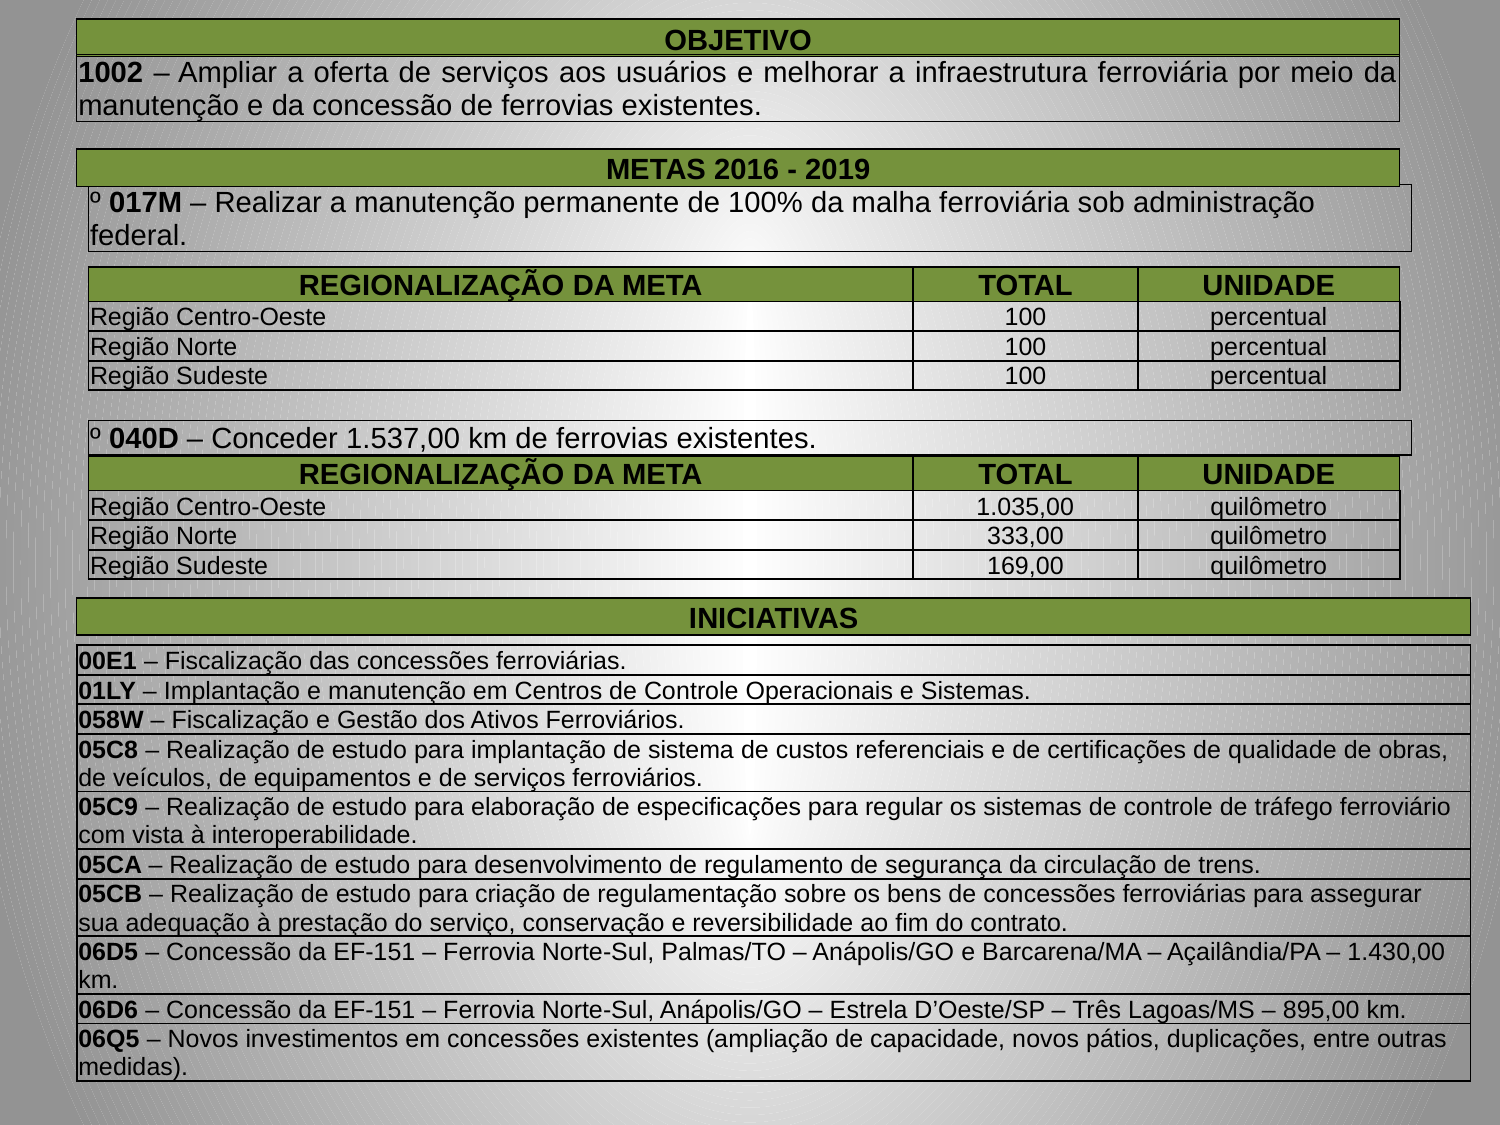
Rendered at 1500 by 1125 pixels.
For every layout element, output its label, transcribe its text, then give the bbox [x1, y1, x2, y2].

table_cell percentual [1139, 332, 1399, 360]
table_cell Região Sudeste [89, 551, 912, 578]
table_cell 100 [914, 332, 1137, 360]
table_cell 05CA – Realização de estudo para desenvolvimento de regulamento de segurança da circulação de trens. [78, 850, 1470, 878]
table_cell 06D5 – Concessão da EF-151 – Ferrovia Norte-Sul, Palmas/TO – Anápolis/GO e Barcarena/MA – Açailândia/PA – 1.430,00 km. [78, 937, 1470, 993]
table_header UNIDADE [1139, 268, 1399, 301]
table_cell quilômetro [1139, 551, 1399, 578]
table_cell percentual [1139, 302, 1399, 330]
table_header UNIDADE [1139, 457, 1399, 490]
table_cell Região Centro-Oeste [89, 302, 912, 330]
table_cell quilômetro [1139, 521, 1399, 549]
table_header OBJETIVO [77, 20, 1399, 54]
table_cell 333,00 [914, 521, 1137, 549]
table_cell 06Q5 – Novos investimentos em concessões existentes (ampliação de capacidade, novos pátios, duplicações, entre outras medidas). [78, 1024, 1470, 1080]
table_header º 017M – Realizar a manutenção permanente de 100% da malha ferroviária sob administração federal. [89, 185, 1411, 251]
table_cell Região Norte [89, 332, 912, 360]
table_cell 1.035,00 [914, 491, 1137, 519]
table_header INICIATIVAS [77, 599, 1470, 634]
table_header REGIONALIZAÇÃO DA META [89, 457, 912, 490]
table_header º 040D – Conceder 1.537,00 km de ferrovias existentes. [89, 421, 1411, 454]
table_cell 05CB – Realização de estudo para criação de regulamentação sobre os bens de concessões ferroviárias para assegurar sua adequação à prestação do serviço, conservação e reversibilidade ao fim do contrato. [78, 880, 1470, 935]
table_cell 01LY – Implantação e manutenção em Centros de Controle Operacionais e Sistemas. [78, 676, 1470, 703]
table_cell 100 [914, 302, 1137, 330]
table_header METAS 2016 - 2019 [77, 150, 1399, 186]
table_header 1002 – Ampliar a oferta de serviços aos usuários e melhorar a infraestrutura ferroviária por meio da manutenção e da concessão de ferrovias existentes. [77, 55, 1399, 121]
table_cell quilômetro [1139, 491, 1399, 519]
table_header REGIONALIZAÇÃO DA META [89, 268, 912, 301]
table_cell 100 [914, 362, 1137, 389]
table_header 00E1 – Fiscalização das concessões ferroviárias. [78, 646, 1470, 674]
table_header TOTAL [914, 268, 1137, 301]
table_cell Região Norte [89, 521, 912, 549]
table_cell 06D6 – Concessão da EF-151 – Ferrovia Norte-Sul, Anápolis/GO – Estrela D’Oeste/SP – Três Lagoas/MS – 895,00 km. [78, 995, 1470, 1023]
table_cell 169,00 [914, 551, 1137, 578]
table_cell Região Centro-Oeste [89, 491, 912, 519]
table_cell Região Sudeste [89, 362, 912, 389]
table_cell 05C9 – Realização de estudo para elaboração de especificações para regular os sistemas de controle de tráfego ferroviário com vista à interoperabilidade. [78, 792, 1470, 848]
table_cell 05C8 – Realização de estudo para implantação de sistema de custos referenciais e de certificações de qualidade de obras, de veículos, de equipamentos e de serviços ferroviários. [78, 735, 1470, 791]
table_header TOTAL [914, 457, 1137, 490]
table_cell 058W – Fiscalização e Gestão dos Ativos Ferroviários. [78, 705, 1470, 733]
table_cell percentual [1139, 362, 1399, 389]
